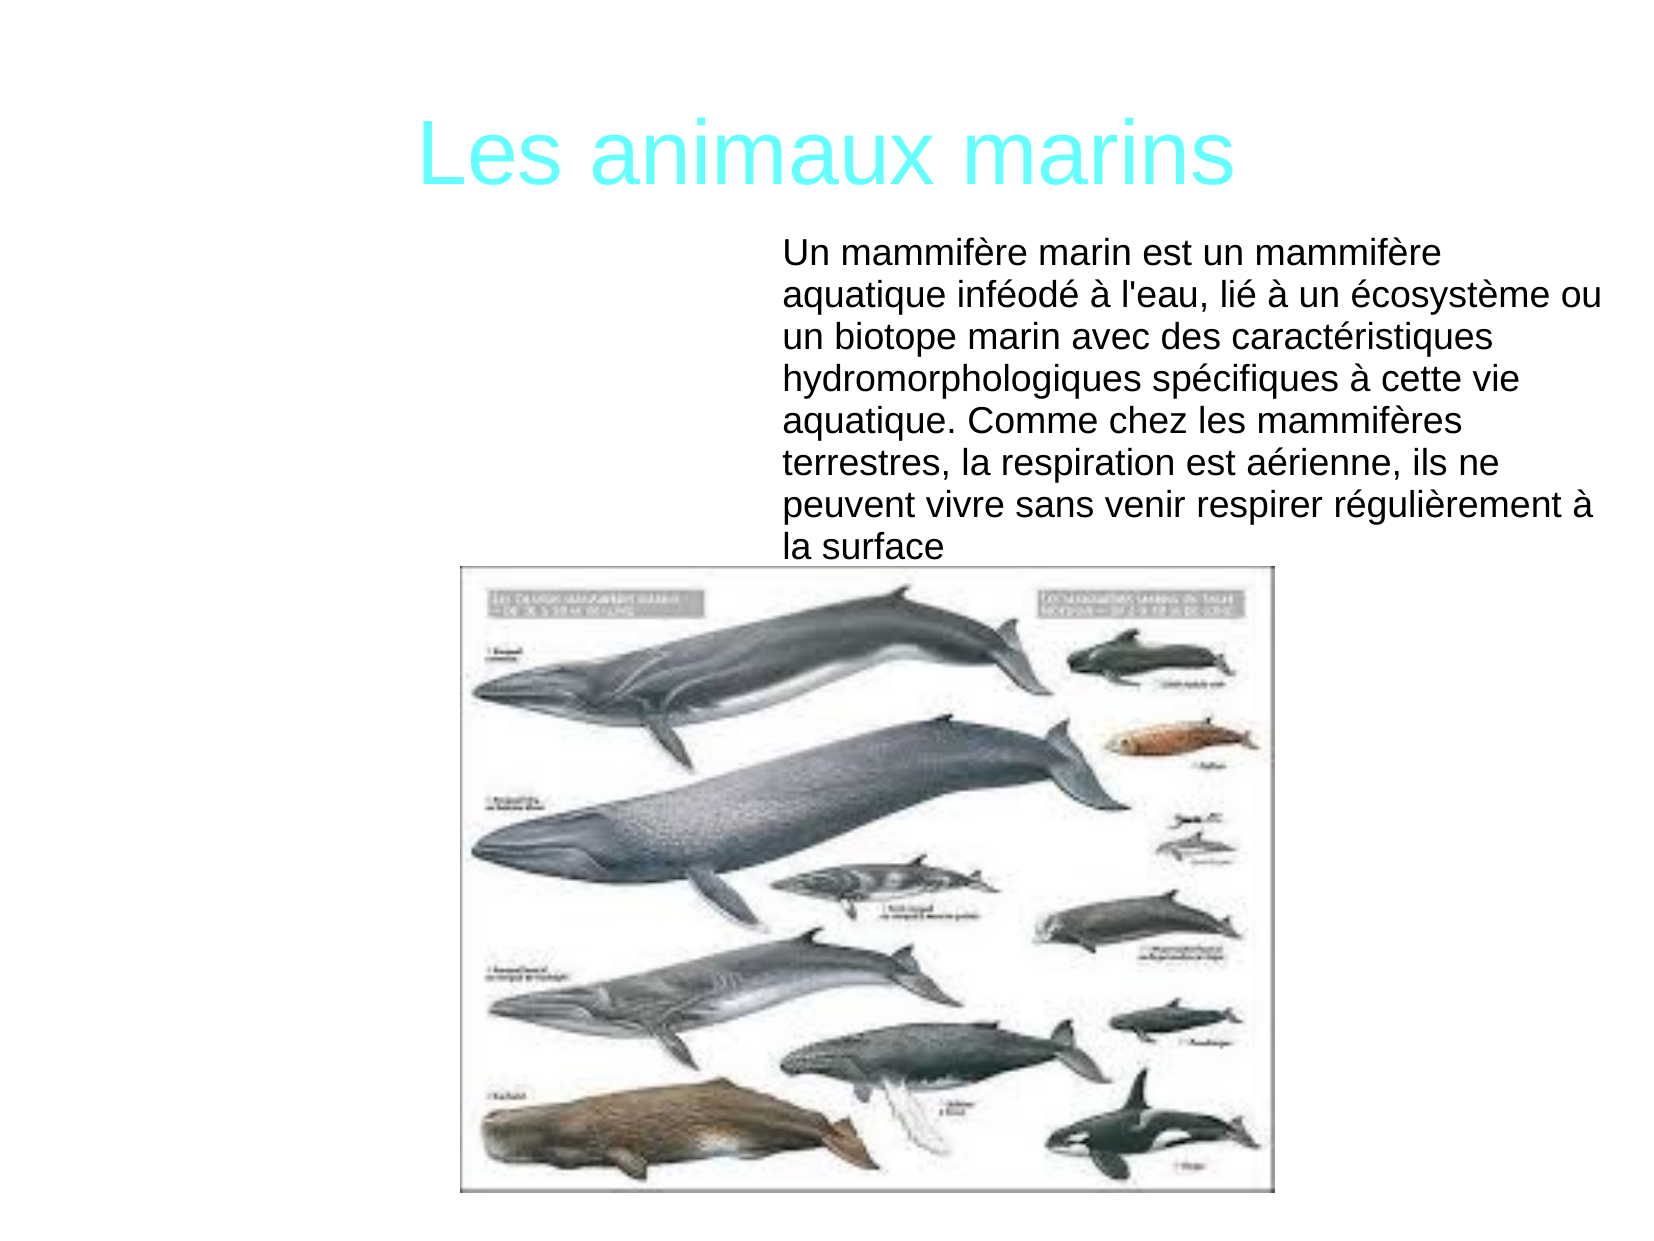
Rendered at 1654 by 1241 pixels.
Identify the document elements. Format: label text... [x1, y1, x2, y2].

text_box Un mammifère marin est un mammifère aquatique inféodé à l'eau, lié à un écosystème ou un biotope marin avec des caractéristiques hydromorphologiques spécifiques à cette vie aquatique. Comme chez les mammifères terrestres, la respiration est aérienne, ils ne peuvent vivre sans venir respirer régulièrement à la surface [767, 224, 1619, 1241]
picture [460, 566, 767, 1193]
title Les animaux marins [82, 49, 1571, 257]
